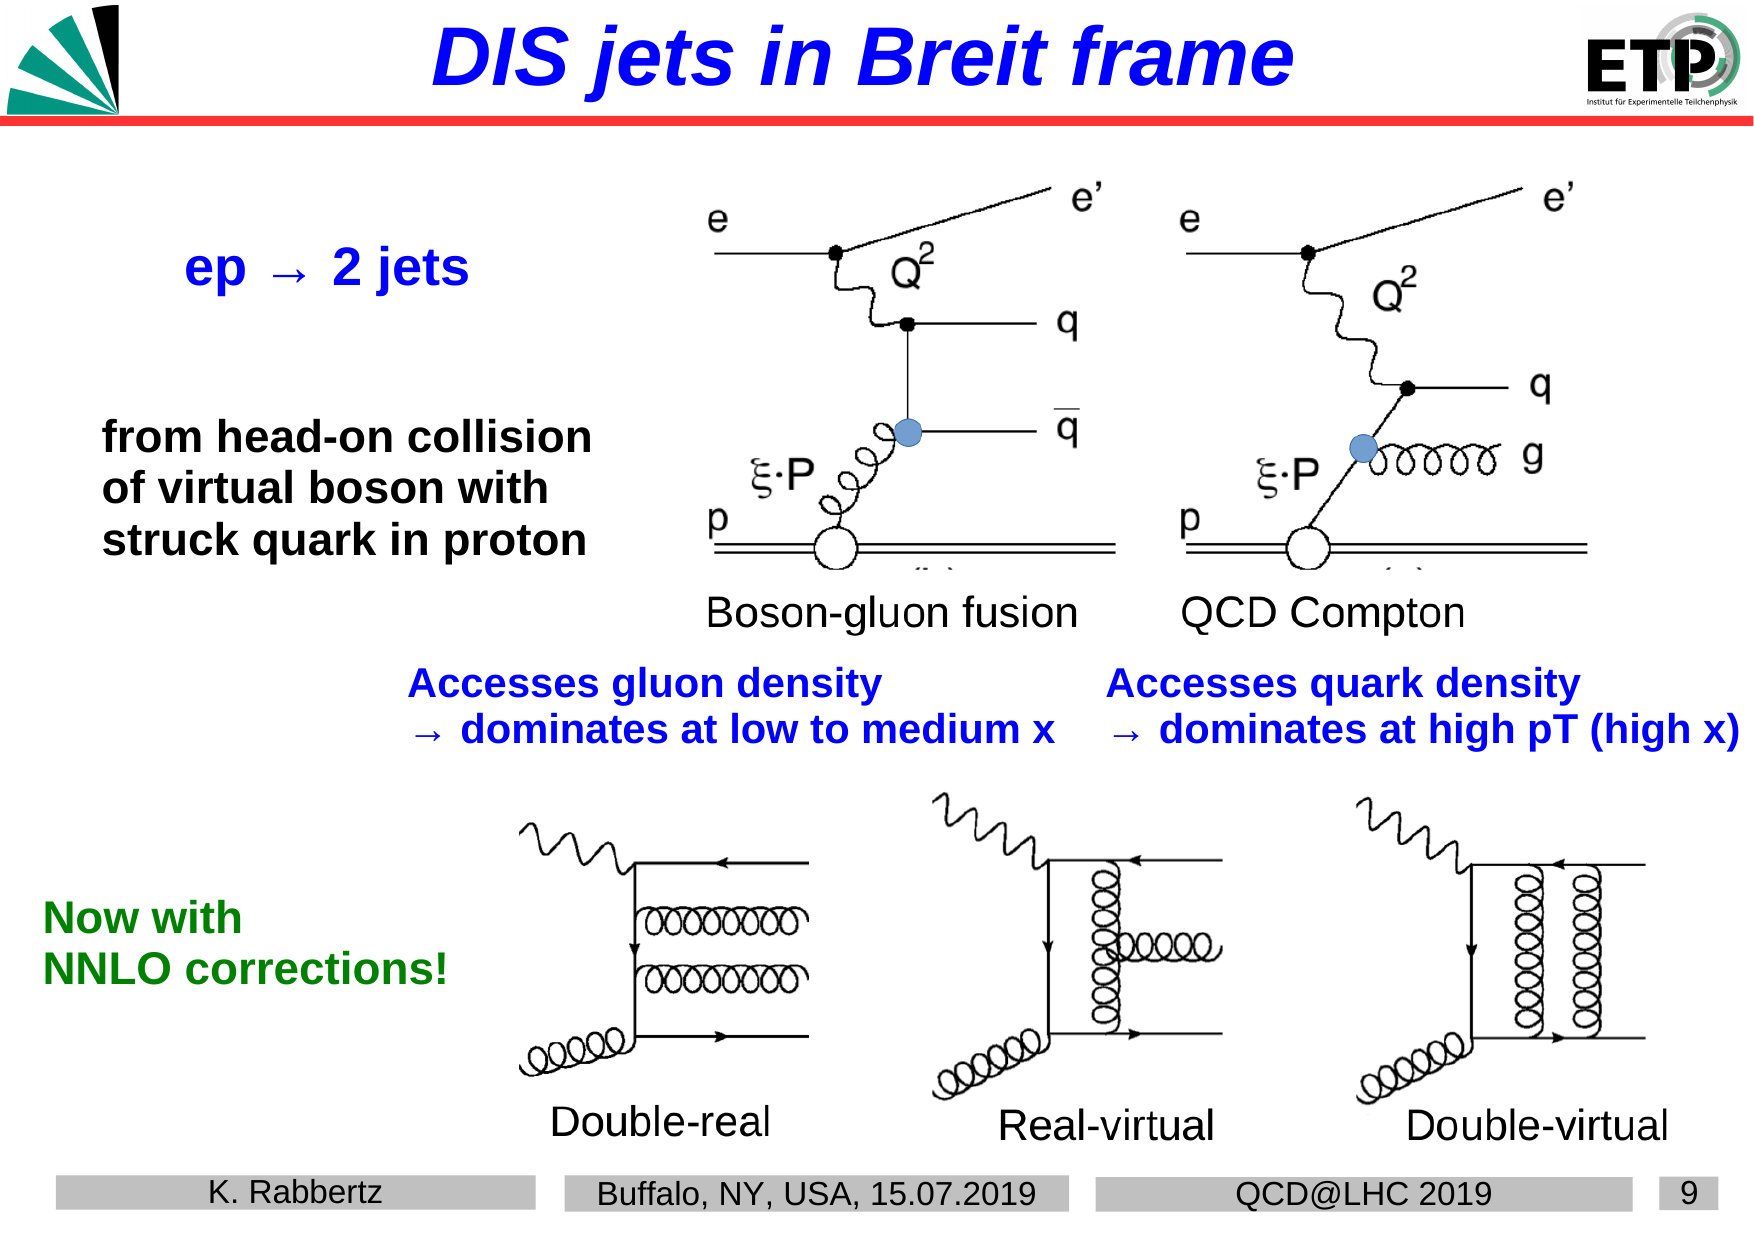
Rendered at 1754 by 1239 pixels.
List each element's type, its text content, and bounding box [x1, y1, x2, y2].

text_box Now with NNLO corrections! [30, 886, 462, 1001]
text_box from head-on collision of virtual boson with struck quark in proton [89, 405, 606, 571]
text_box Accesses quark density → dominates at high pT (high x) [1093, 653, 1754, 759]
title DIS jets in Breit frame [123, 0, 1606, 114]
text_box Accesses gluon density → dominates at low to medium x [395, 653, 1087, 759]
picture [1606, 5, 1748, 109]
picture [696, 160, 1595, 648]
text_box ep → 2 jets [172, 230, 483, 303]
picture [7, 5, 119, 116]
picture [506, 778, 1674, 1153]
